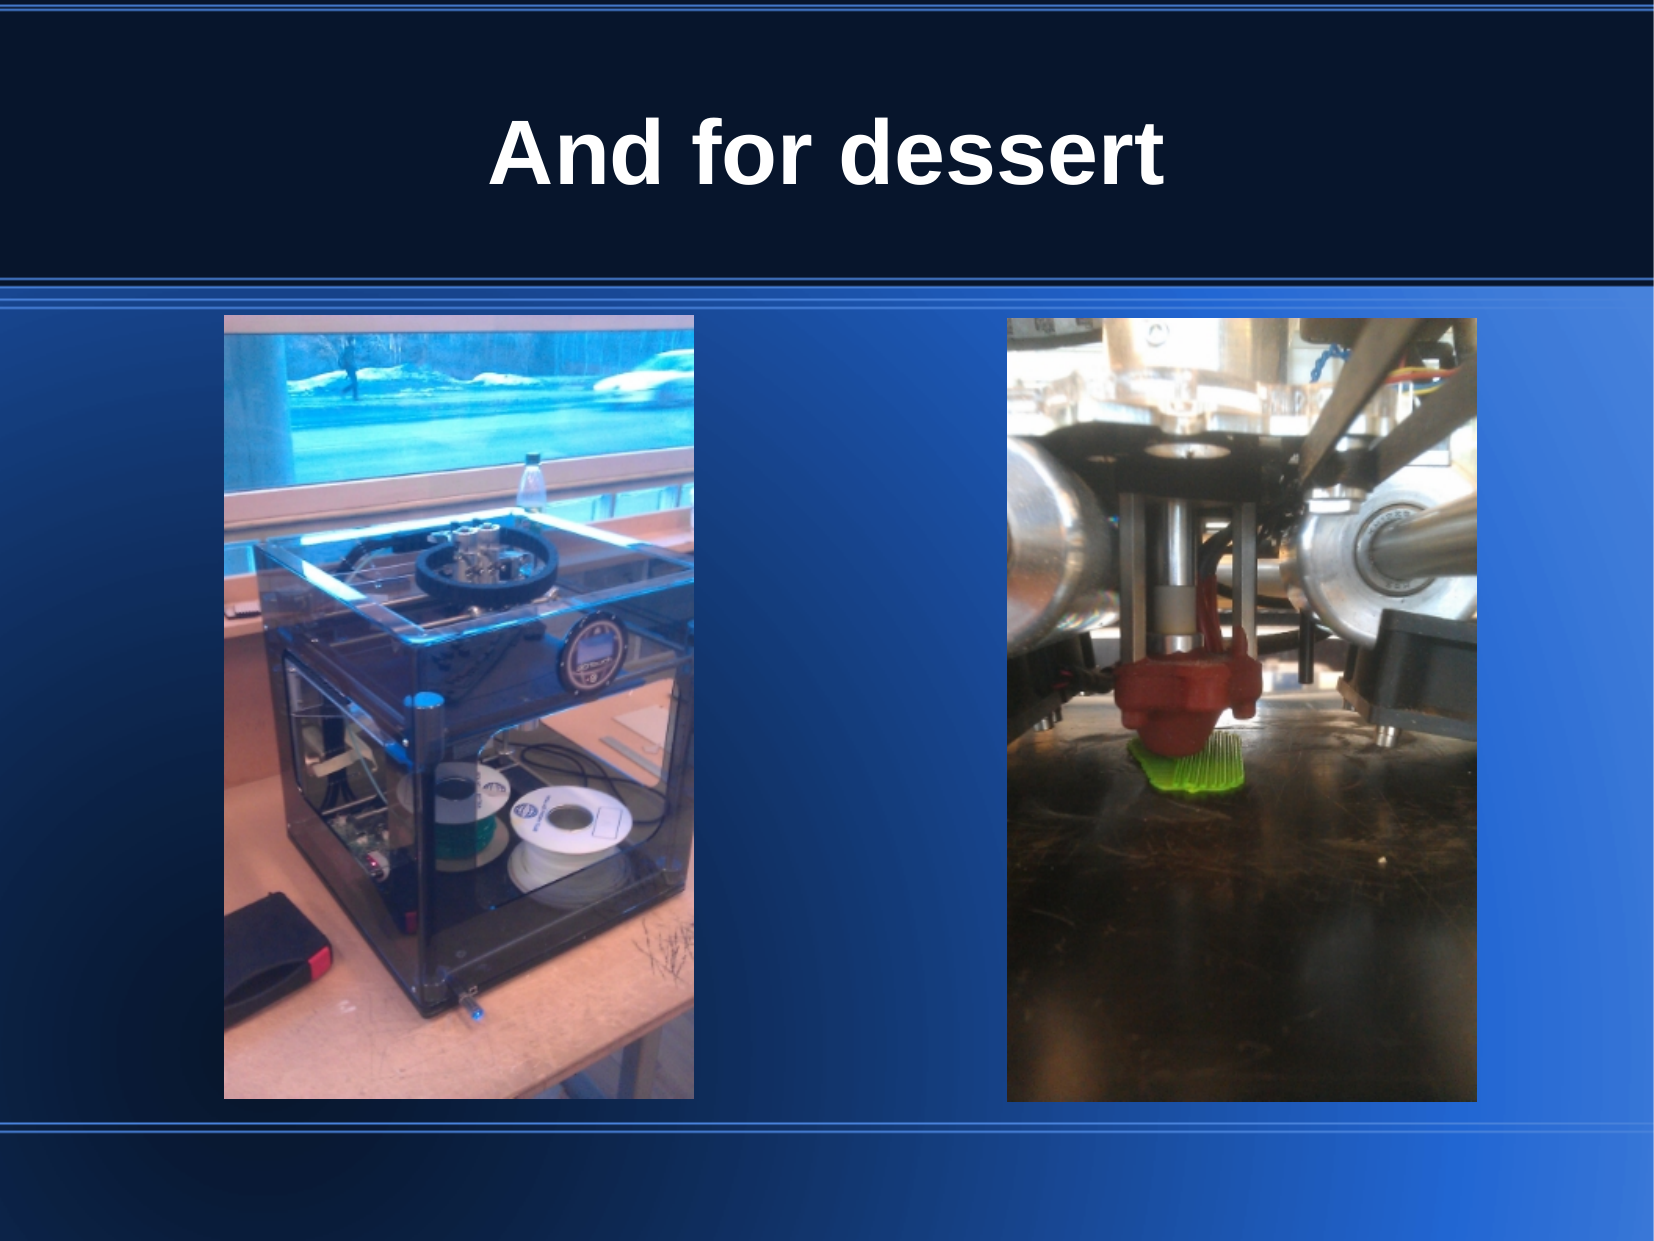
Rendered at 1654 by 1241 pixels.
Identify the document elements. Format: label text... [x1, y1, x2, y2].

title And for dessert [82, 49, 1571, 257]
picture [0, 0, 1654, 1241]
